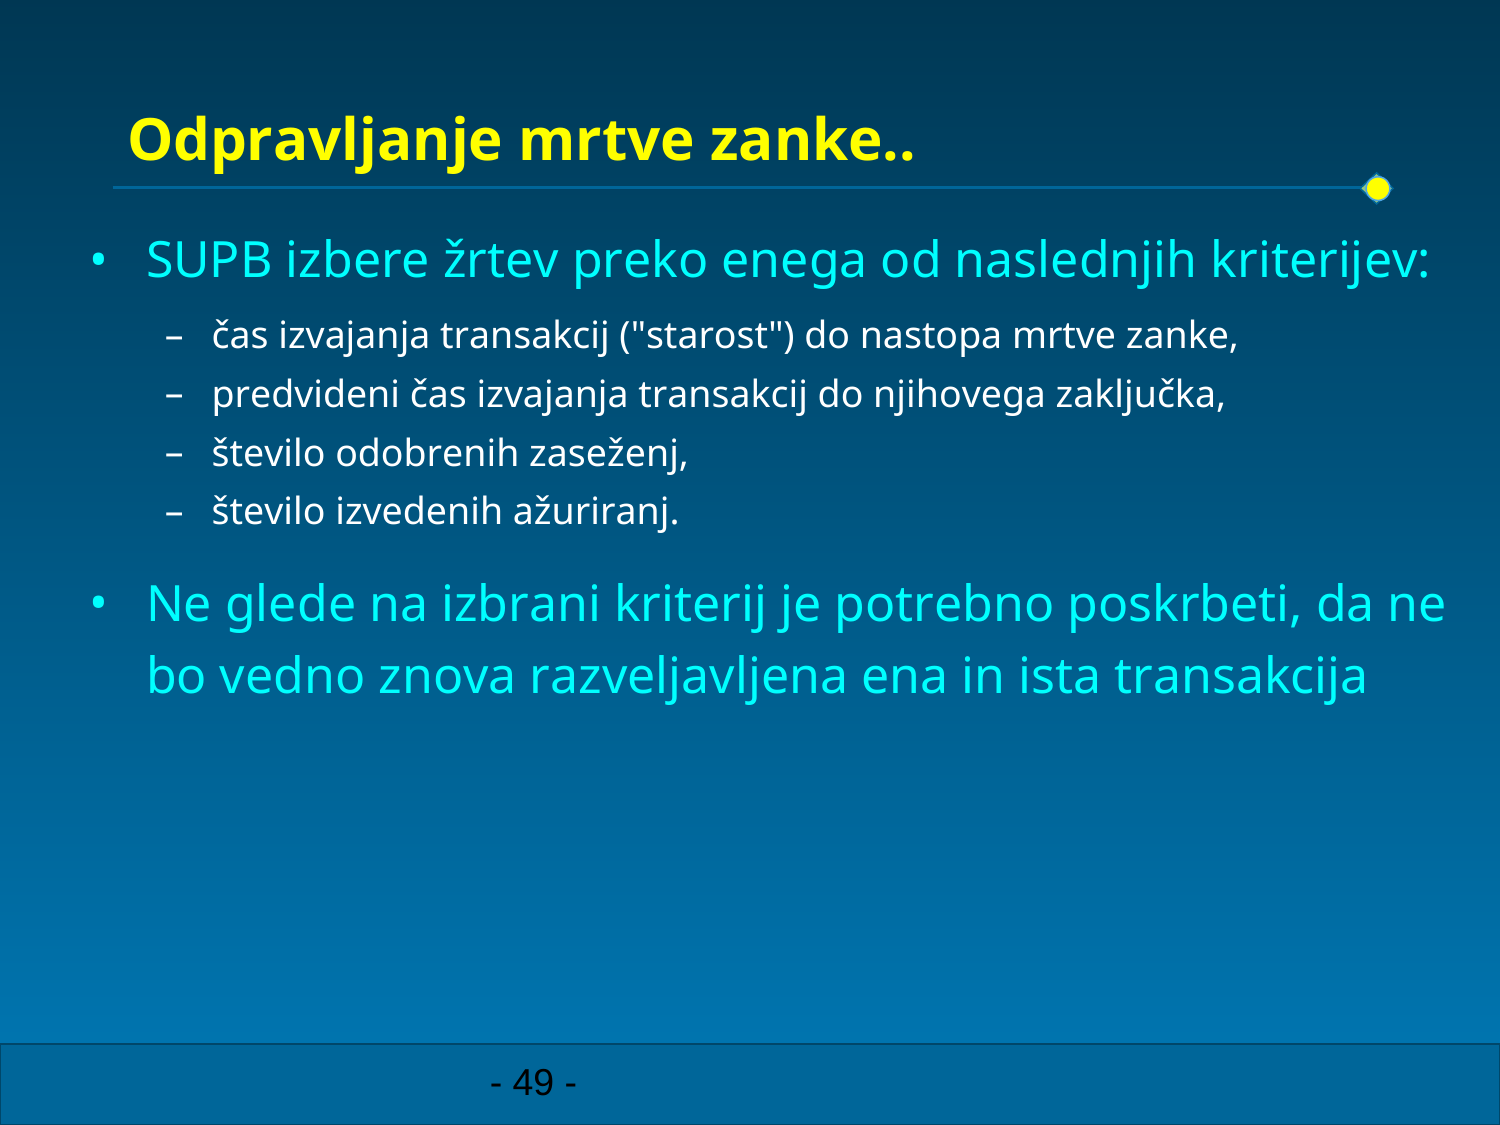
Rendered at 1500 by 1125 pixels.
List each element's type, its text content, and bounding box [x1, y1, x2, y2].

title Odpravljanje mrtve zanke.. [112, 94, 1388, 181]
list SUPB izbere žrtev preko enega od naslednjih kriterijev: čas izvajanja transakcij ("starost") do nastopa mrtve zanke, predvideni čas izvajanja transakcij do njihovega zaključka, število odobrenih zaseženj, število izvedenih ažuriranj. Ne glede na izbrani kriterij je potrebno poskrbeti, da ne bo vedno znova razveljavljena ena in ista transakcija [75, 207, 1500, 942]
